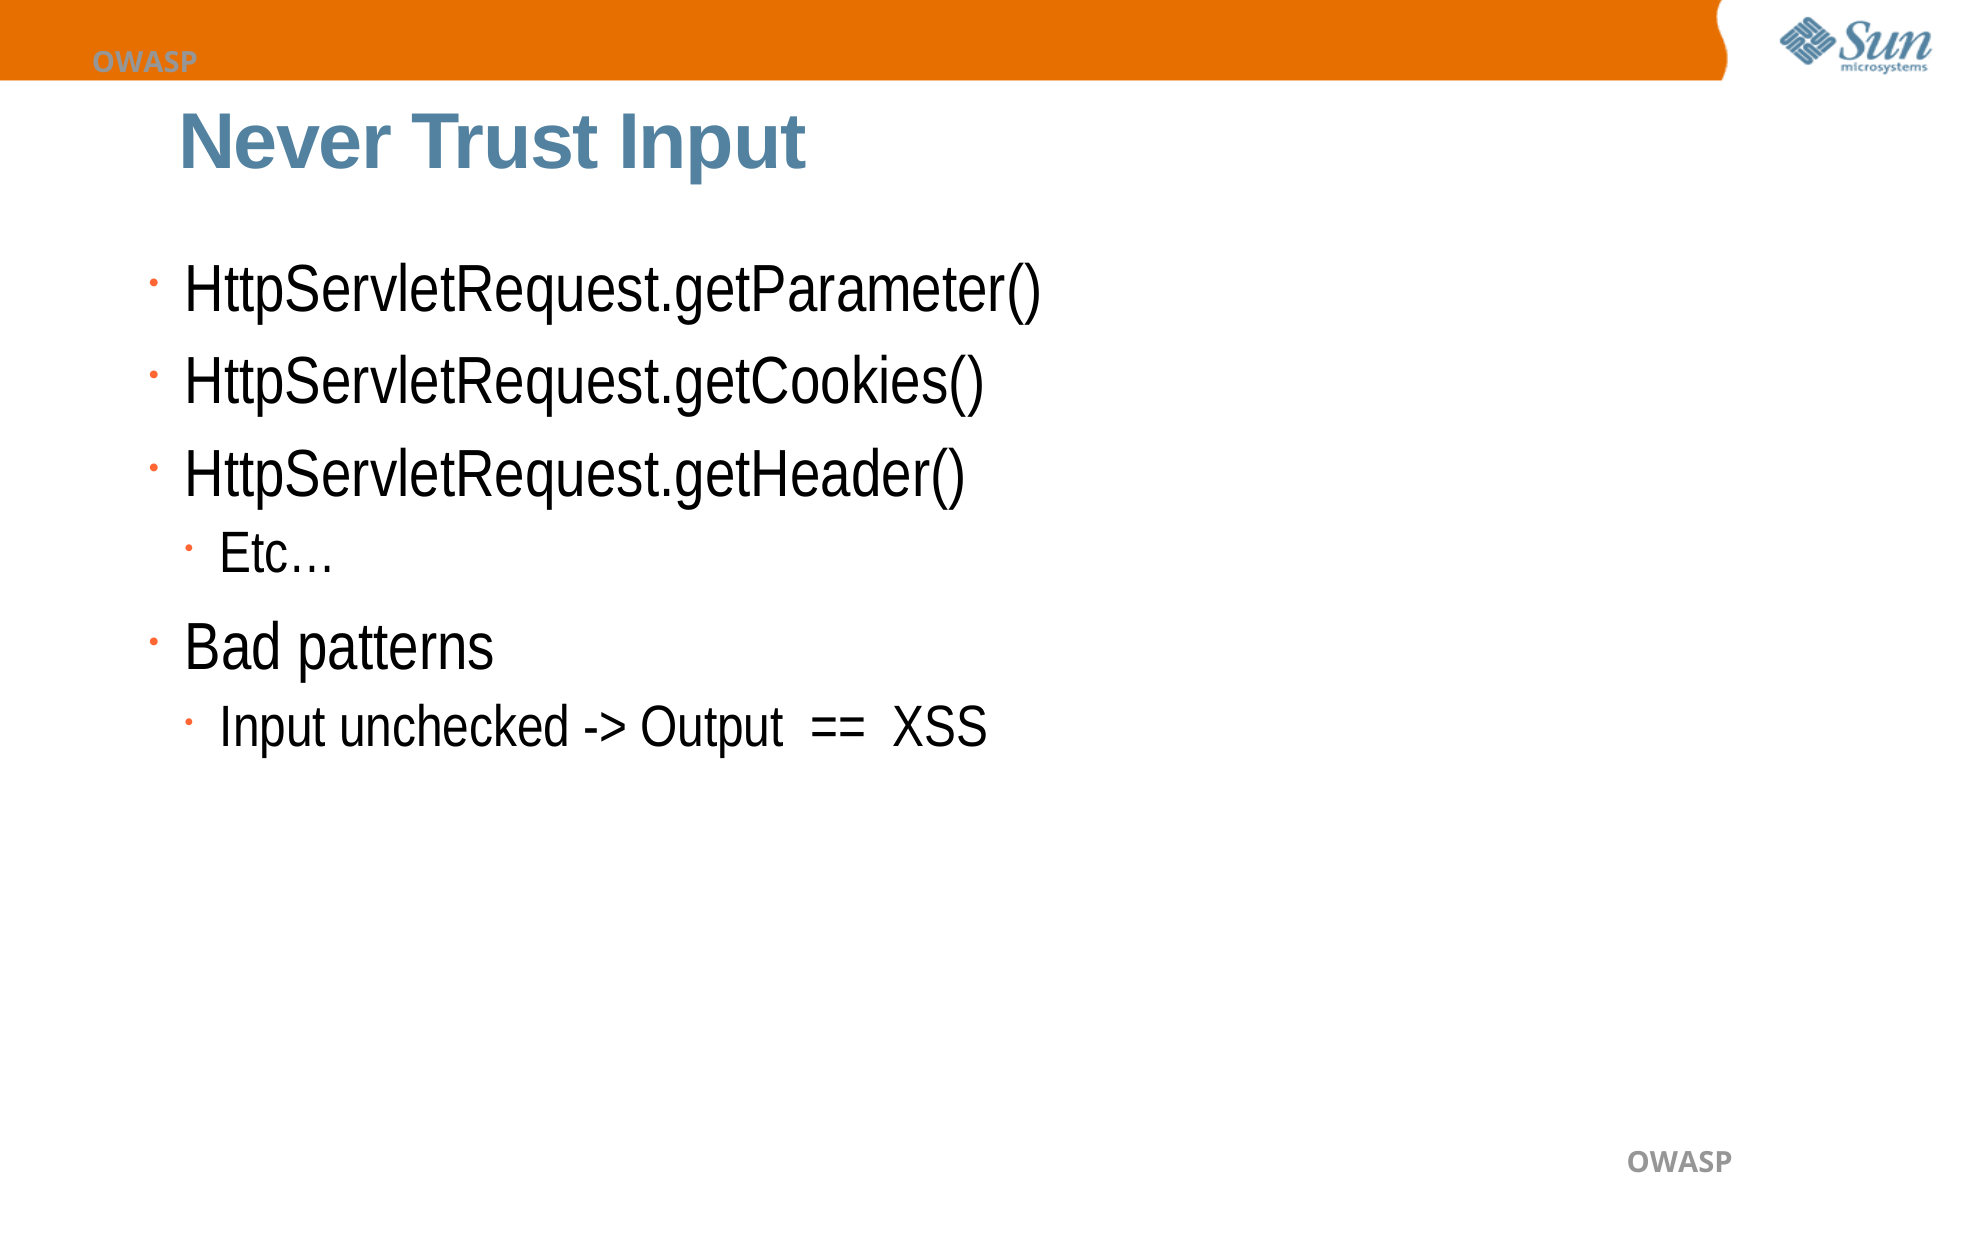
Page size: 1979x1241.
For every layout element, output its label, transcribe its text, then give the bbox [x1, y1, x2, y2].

picture [0, 0, 1979, 83]
list HttpServletRequest.getParameter() HttpServletRequest.getCookies() HttpServletRequest.getHeader() Etc… Bad patterns Input unchecked -> Output == XSS [98, 248, 1819, 1117]
title Never Trust Input [178, 41, 1880, 248]
picture [169, 53, 178, 64]
